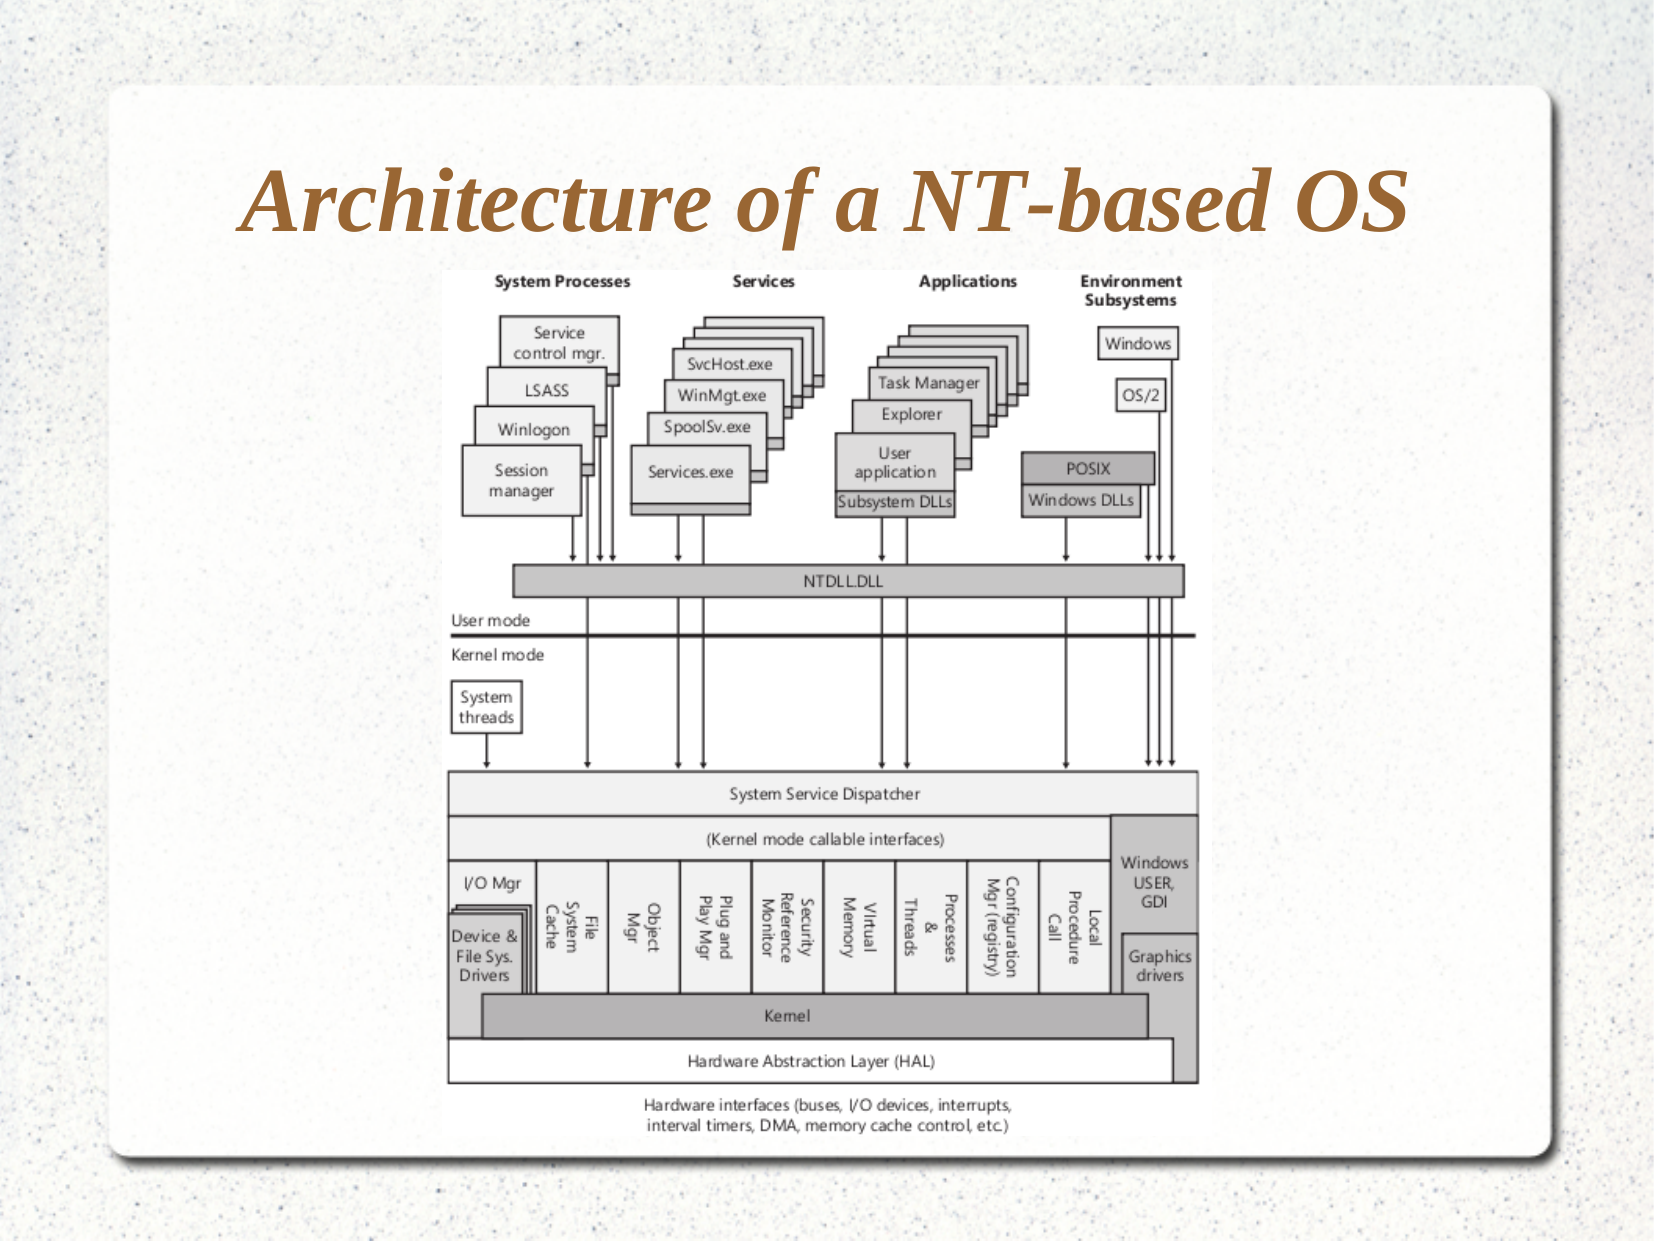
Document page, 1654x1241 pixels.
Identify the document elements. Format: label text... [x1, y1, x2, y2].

title Architecture of a NT-based OS [118, 104, 1536, 297]
picture [0, 0, 1654, 1241]
